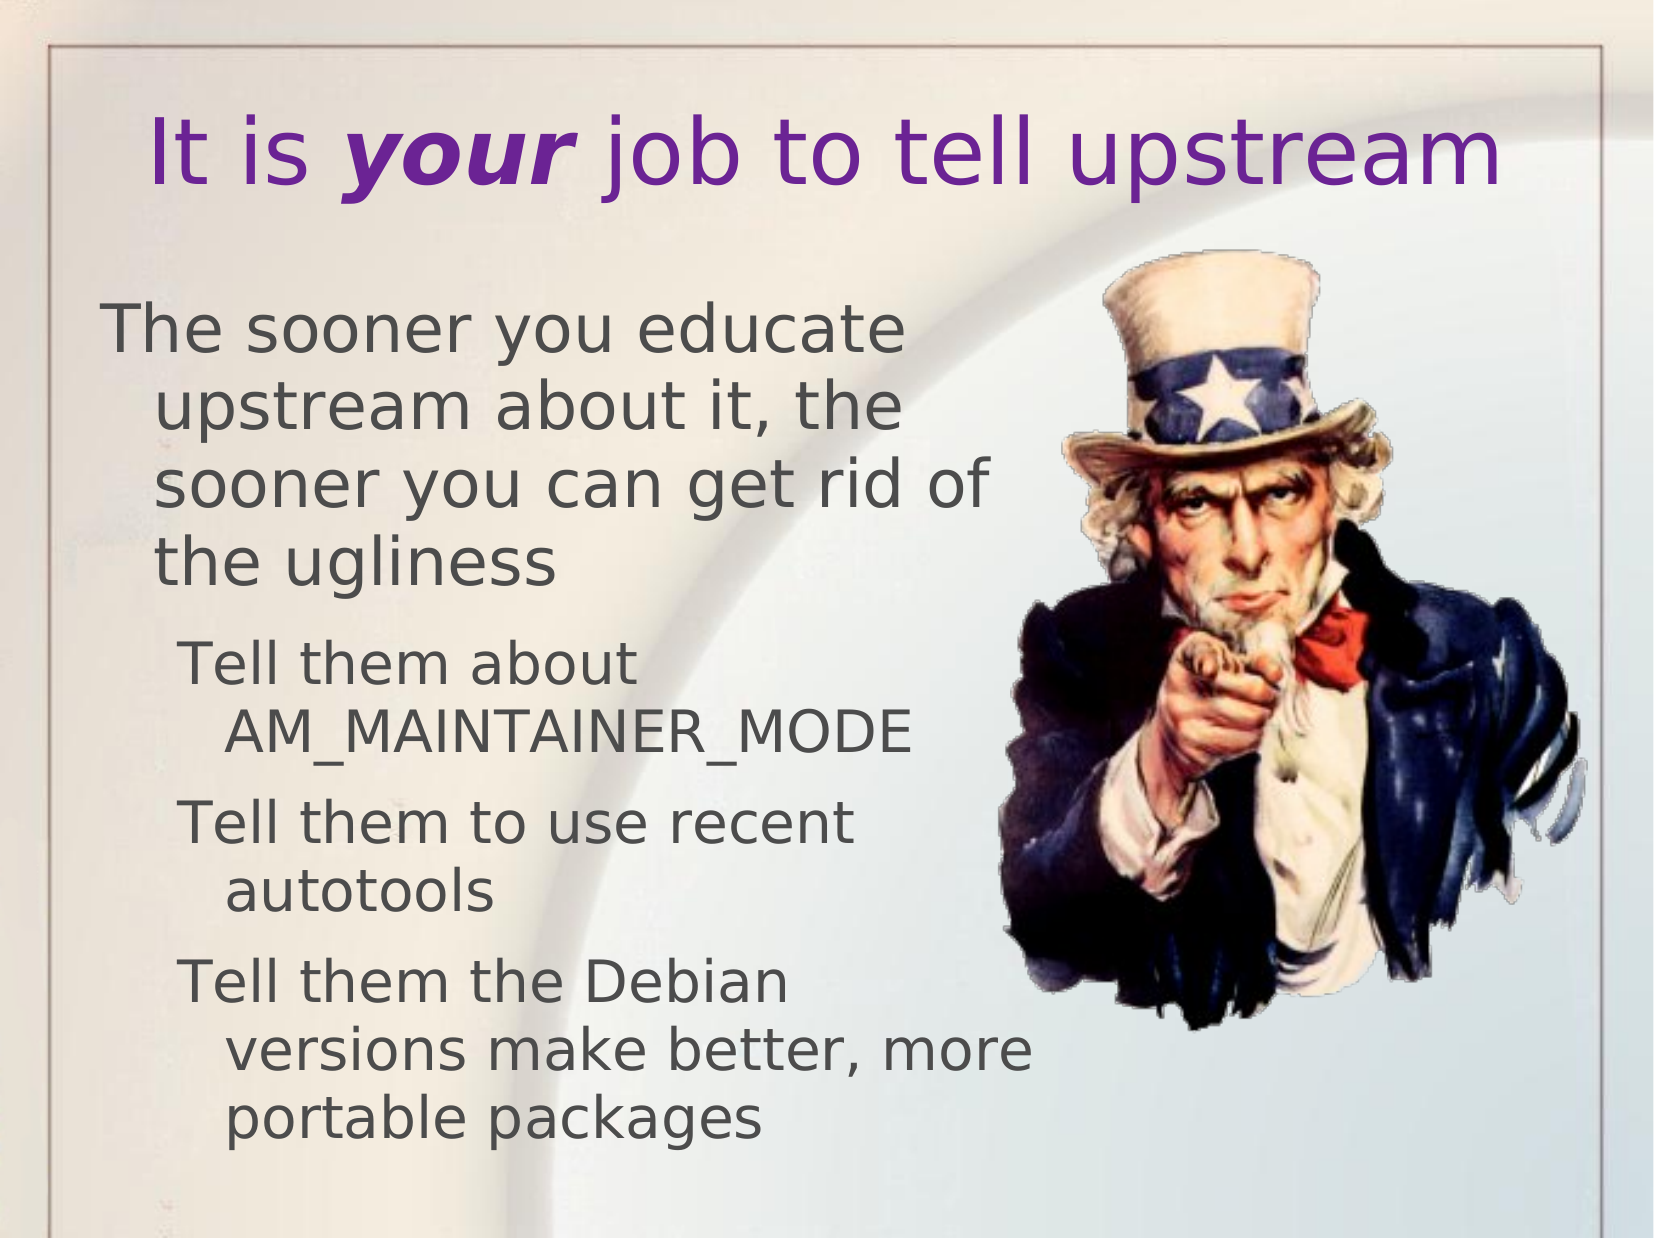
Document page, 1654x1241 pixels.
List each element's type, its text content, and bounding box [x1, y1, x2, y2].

list The sooner you educate upstream about it, the sooner you can get rid of the ugliness Tell them about AM_MAINTAINER_MODE Tell them to use recent autotools Tell them the Debian versions make better, more portable packages [82, 290, 1051, 1153]
picture [0, 0, 1654, 1238]
title It is your job to tell upstream [82, 49, 1571, 257]
